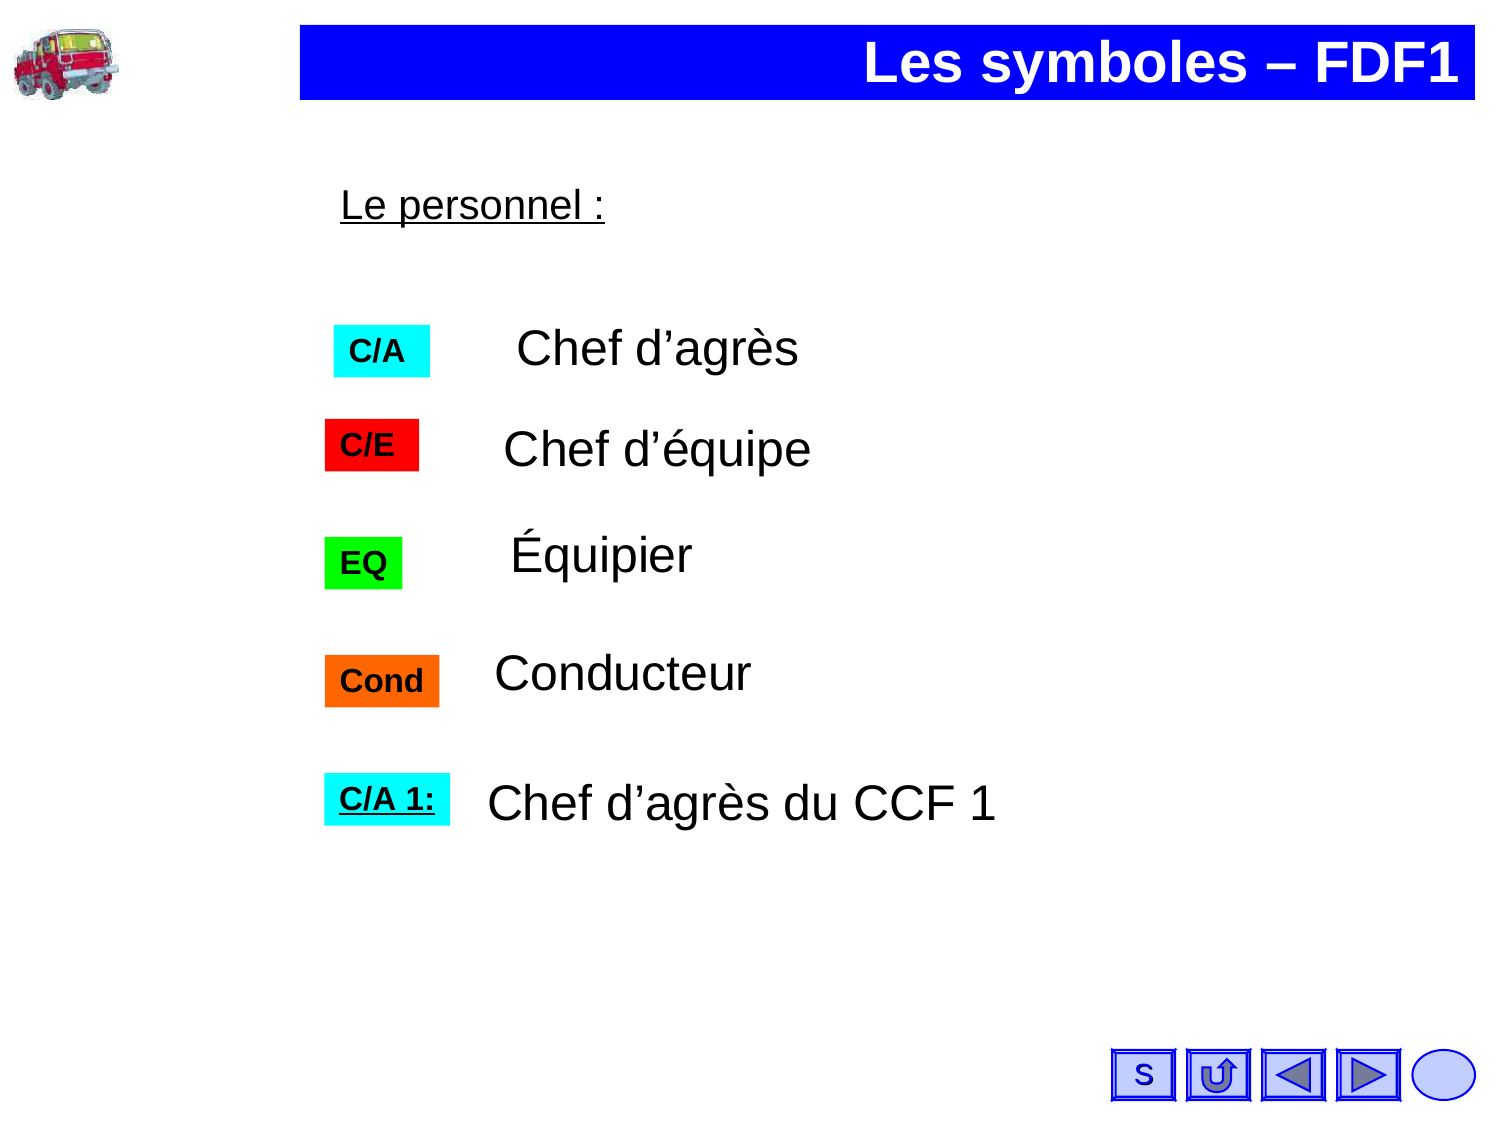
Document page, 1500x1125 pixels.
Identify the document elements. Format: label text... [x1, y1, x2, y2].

text_box EQ [324, 536, 403, 590]
text_box Équipier [495, 519, 709, 591]
text_box Cond [324, 654, 440, 708]
text_box Les symboles – FDF1 [299, 24, 1475, 100]
text_box Chef d’équipe [489, 413, 827, 485]
picture [14, 29, 119, 100]
text_box [1412, 1049, 1476, 1101]
text_box C/E [324, 418, 420, 472]
text_box Chef d’agrès du CCF 1 [472, 767, 1014, 839]
text_box Le personnel : [325, 174, 621, 236]
text_box Conducteur [479, 637, 768, 709]
text_box C/A [333, 324, 430, 378]
text_box Chef d’agrès [501, 312, 815, 384]
text_box C/A 1: [324, 773, 451, 826]
